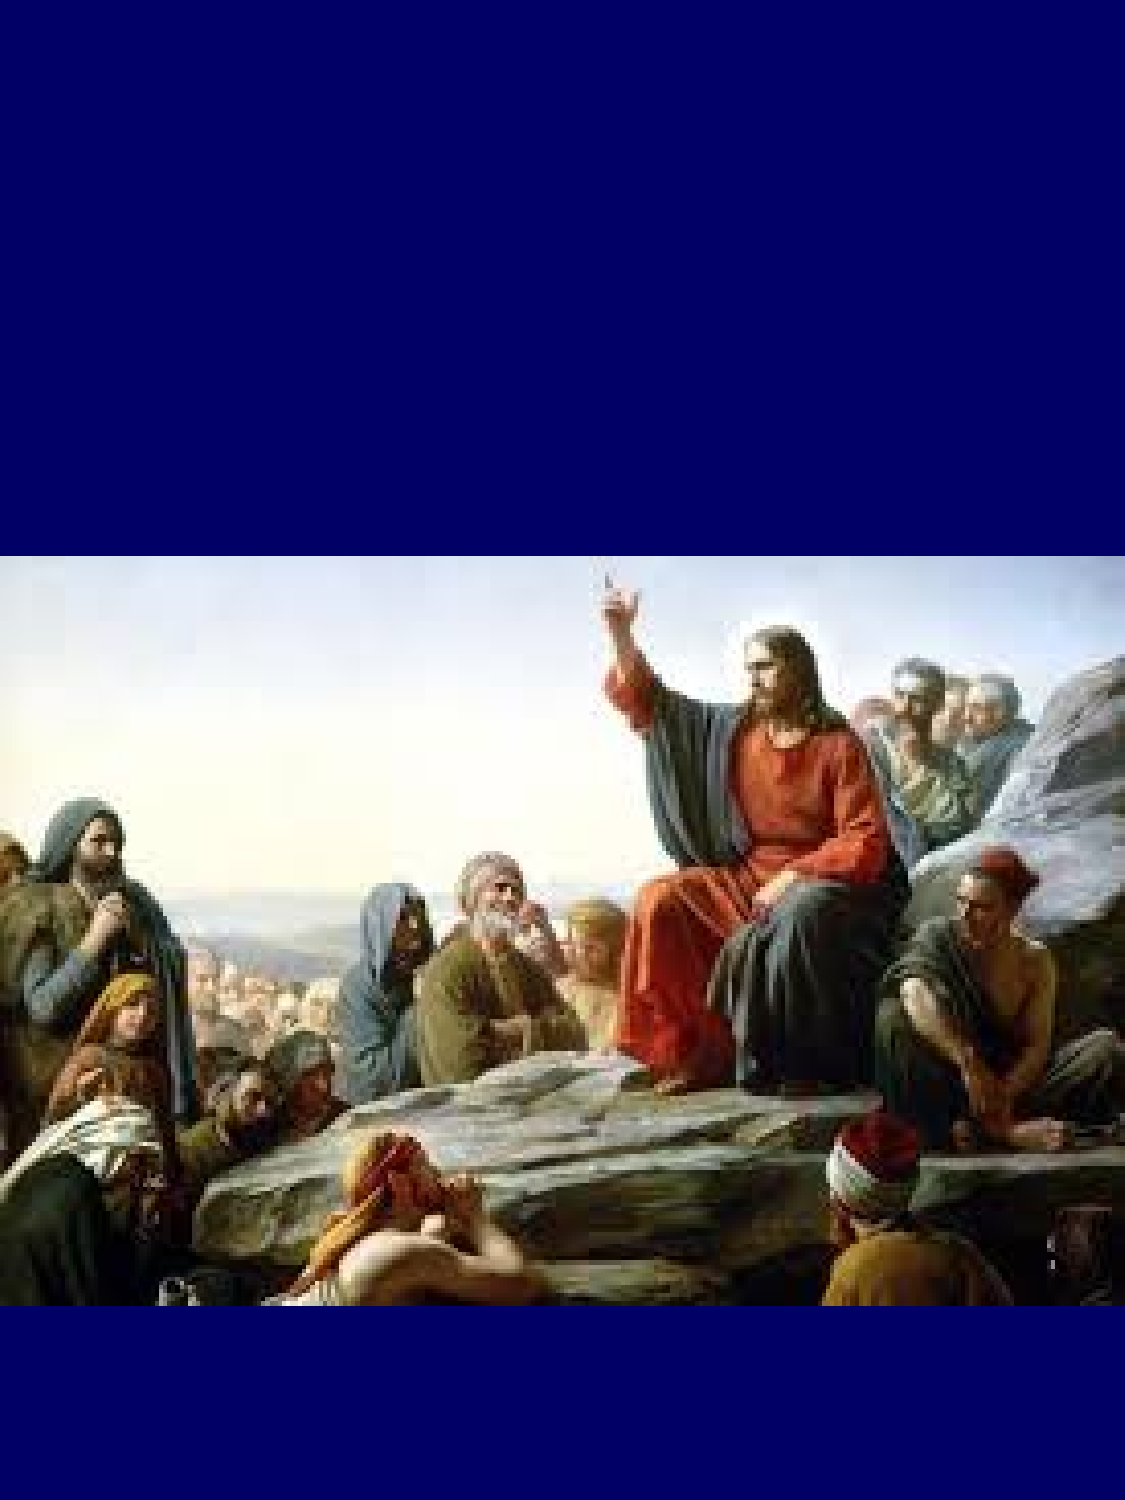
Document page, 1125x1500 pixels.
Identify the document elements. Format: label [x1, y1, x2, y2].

picture [0, 556, 1125, 1306]
